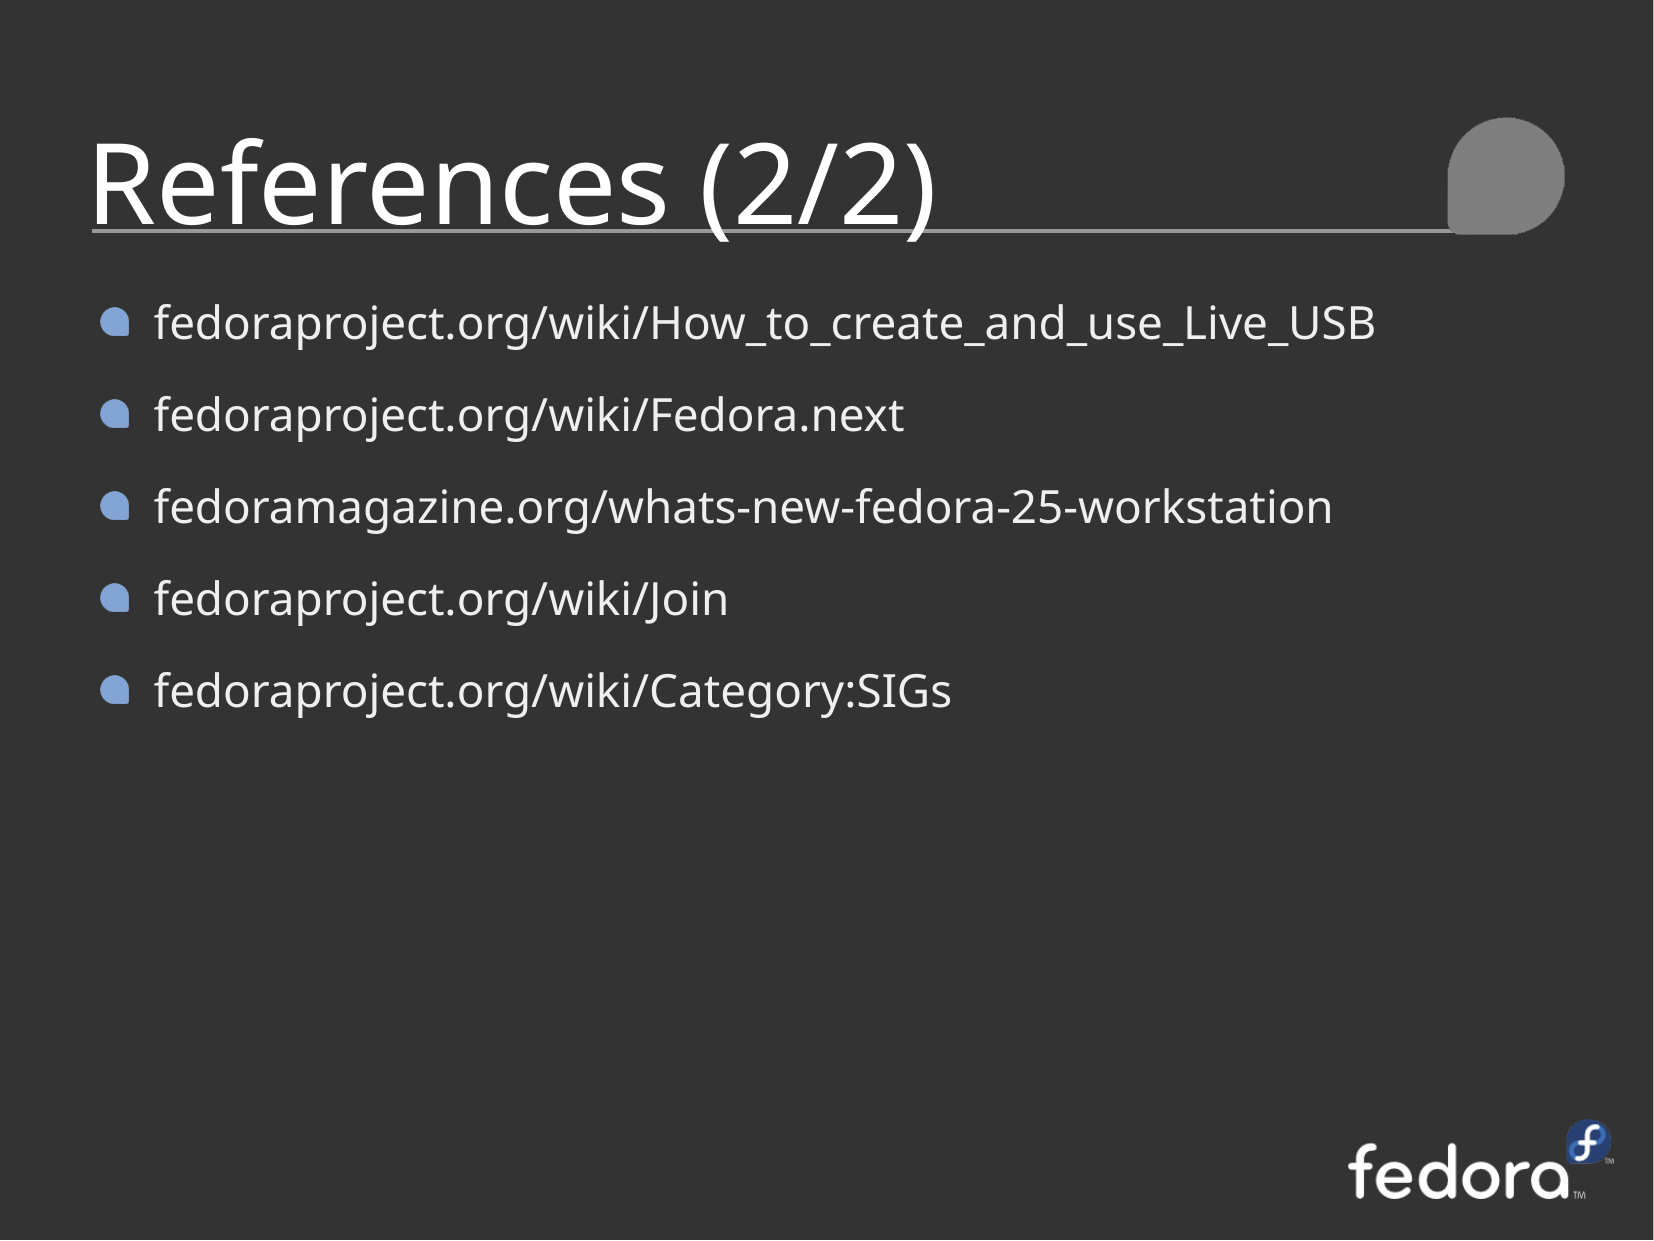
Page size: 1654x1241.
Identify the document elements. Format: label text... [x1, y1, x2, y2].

picture [1348, 1119, 1614, 1199]
title References (2/2) [86, 111, 1575, 250]
list fedoraproject.org/wiki/How_to_create_and_use_Live_USB fedoraproject.org/wiki/Fedora.next fedoramagazine.org/whats-new-fedora-25-workstation fedoraproject.org/wiki/Join fedoraproject.org/wiki/Category:SIGs [82, 290, 1571, 1010]
